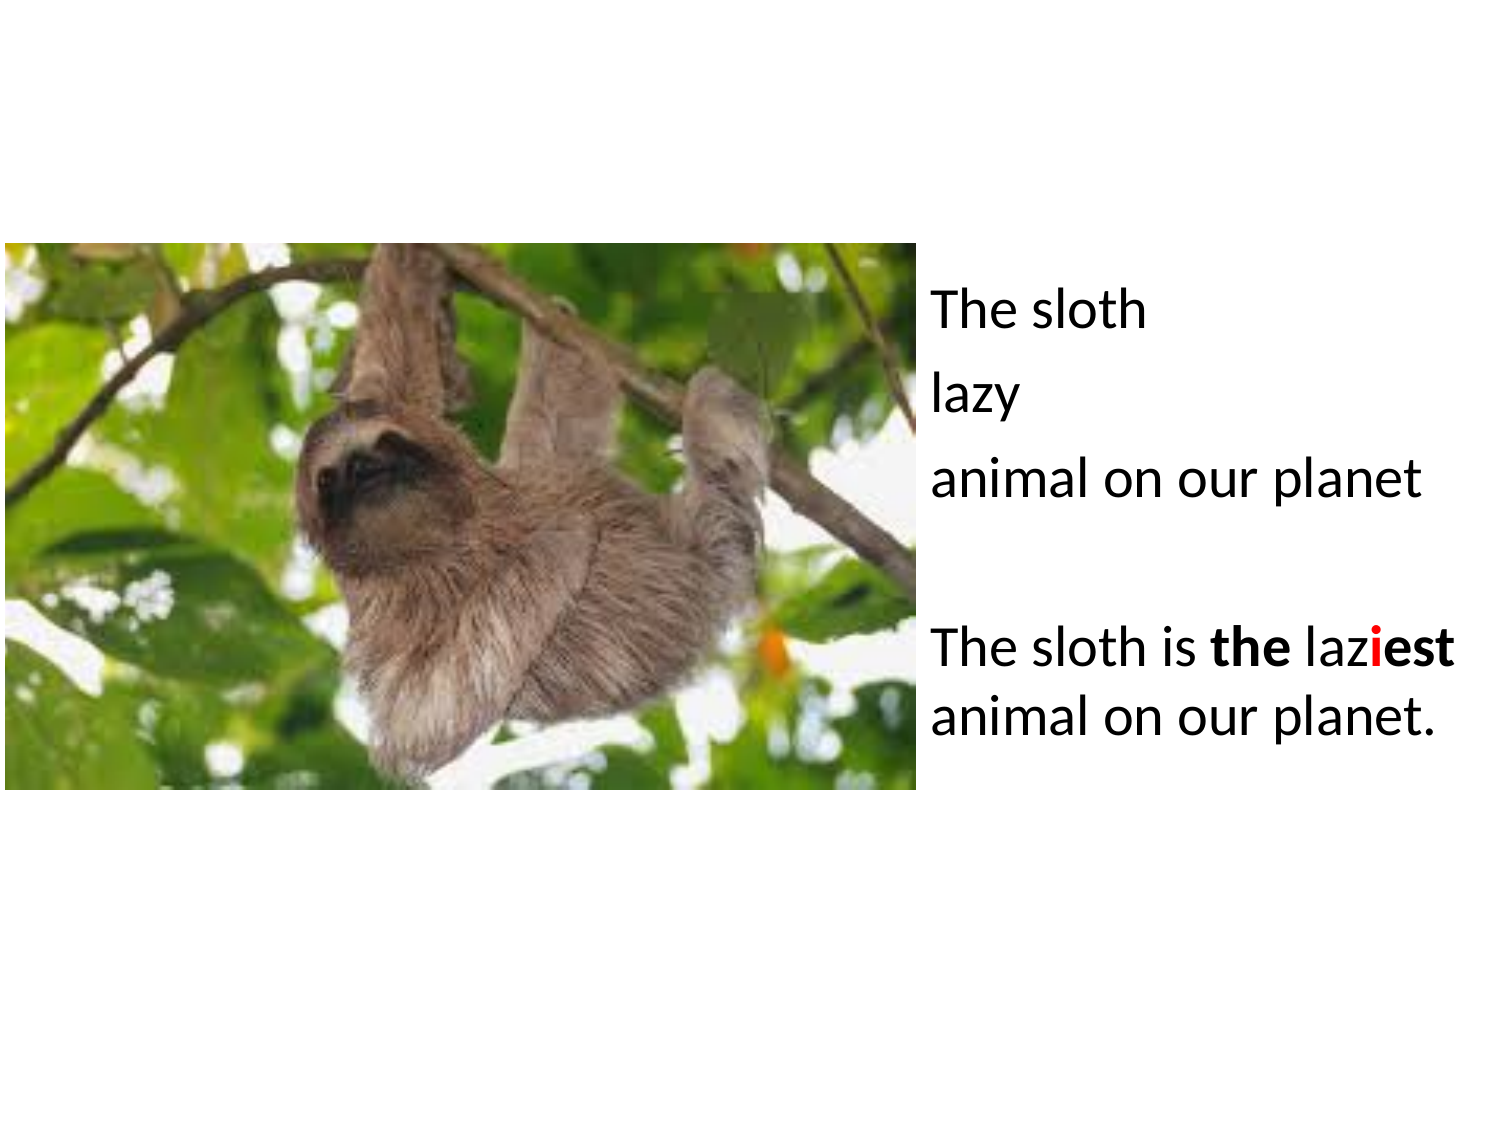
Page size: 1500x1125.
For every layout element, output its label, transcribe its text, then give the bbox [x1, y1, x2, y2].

picture [5, 243, 916, 790]
list The sloth lazy animal on our planet The sloth is the laziest animal on our planet. [915, 262, 1483, 1005]
